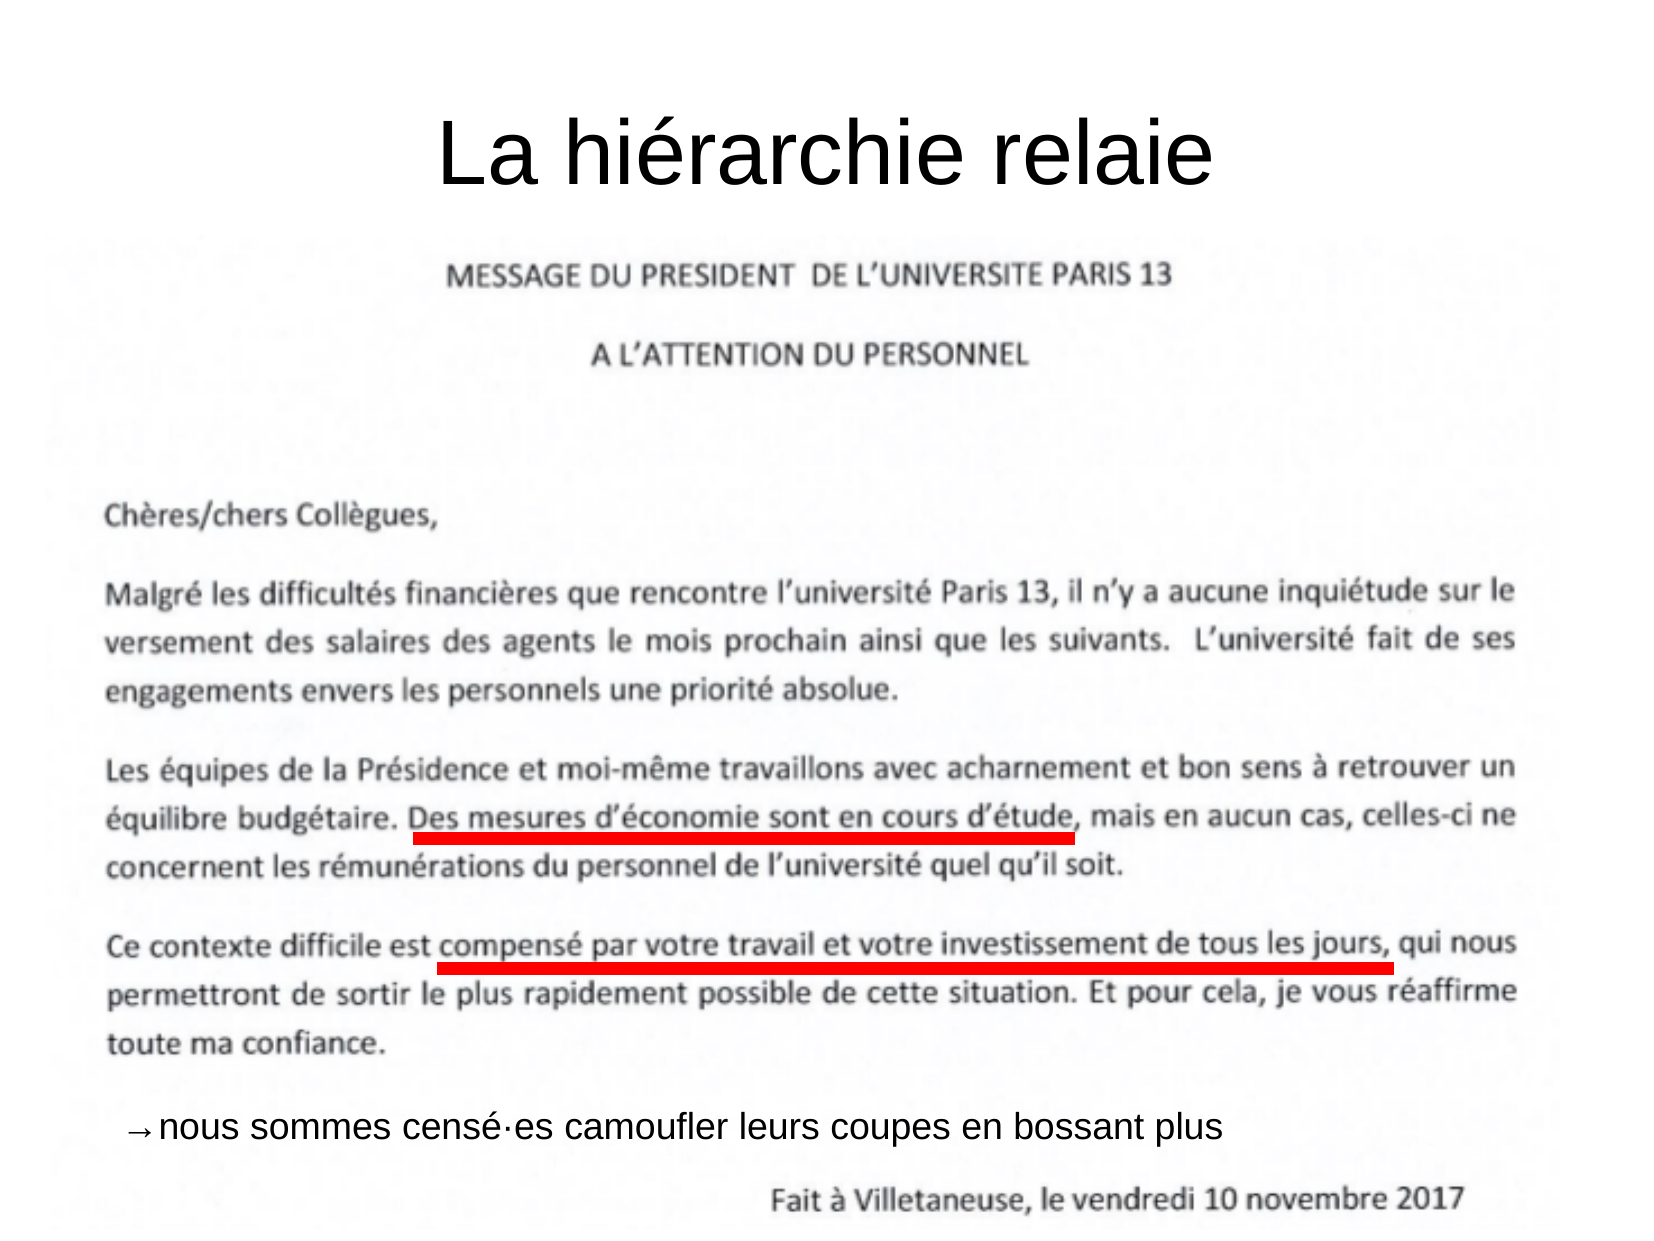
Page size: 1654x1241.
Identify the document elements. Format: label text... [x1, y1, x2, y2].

title La hiérarchie relaie [82, 49, 1571, 257]
picture [45, 235, 1560, 1230]
text_box →nous sommes censé·es camoufler leurs coupes en bossant plus [70, 1098, 1524, 1198]
